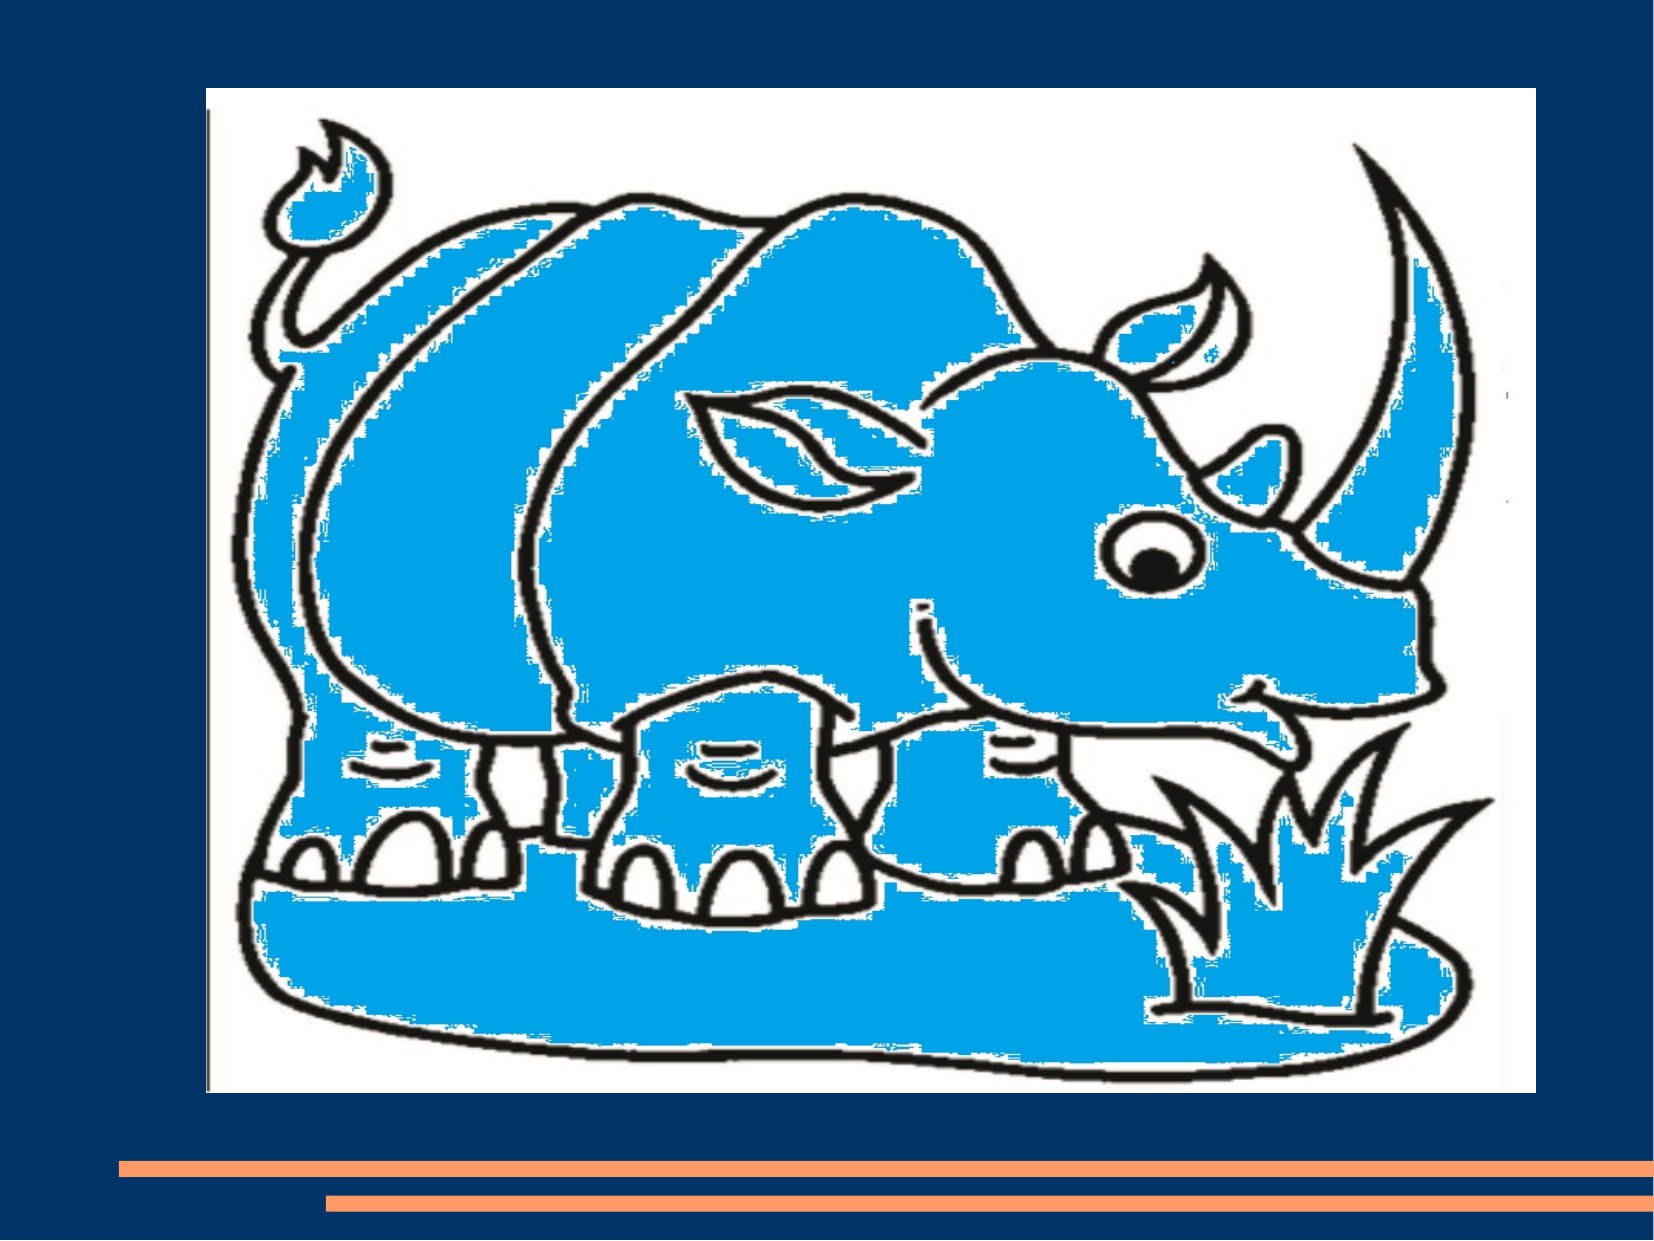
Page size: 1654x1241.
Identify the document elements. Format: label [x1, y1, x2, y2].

picture [206, 88, 1536, 1093]
